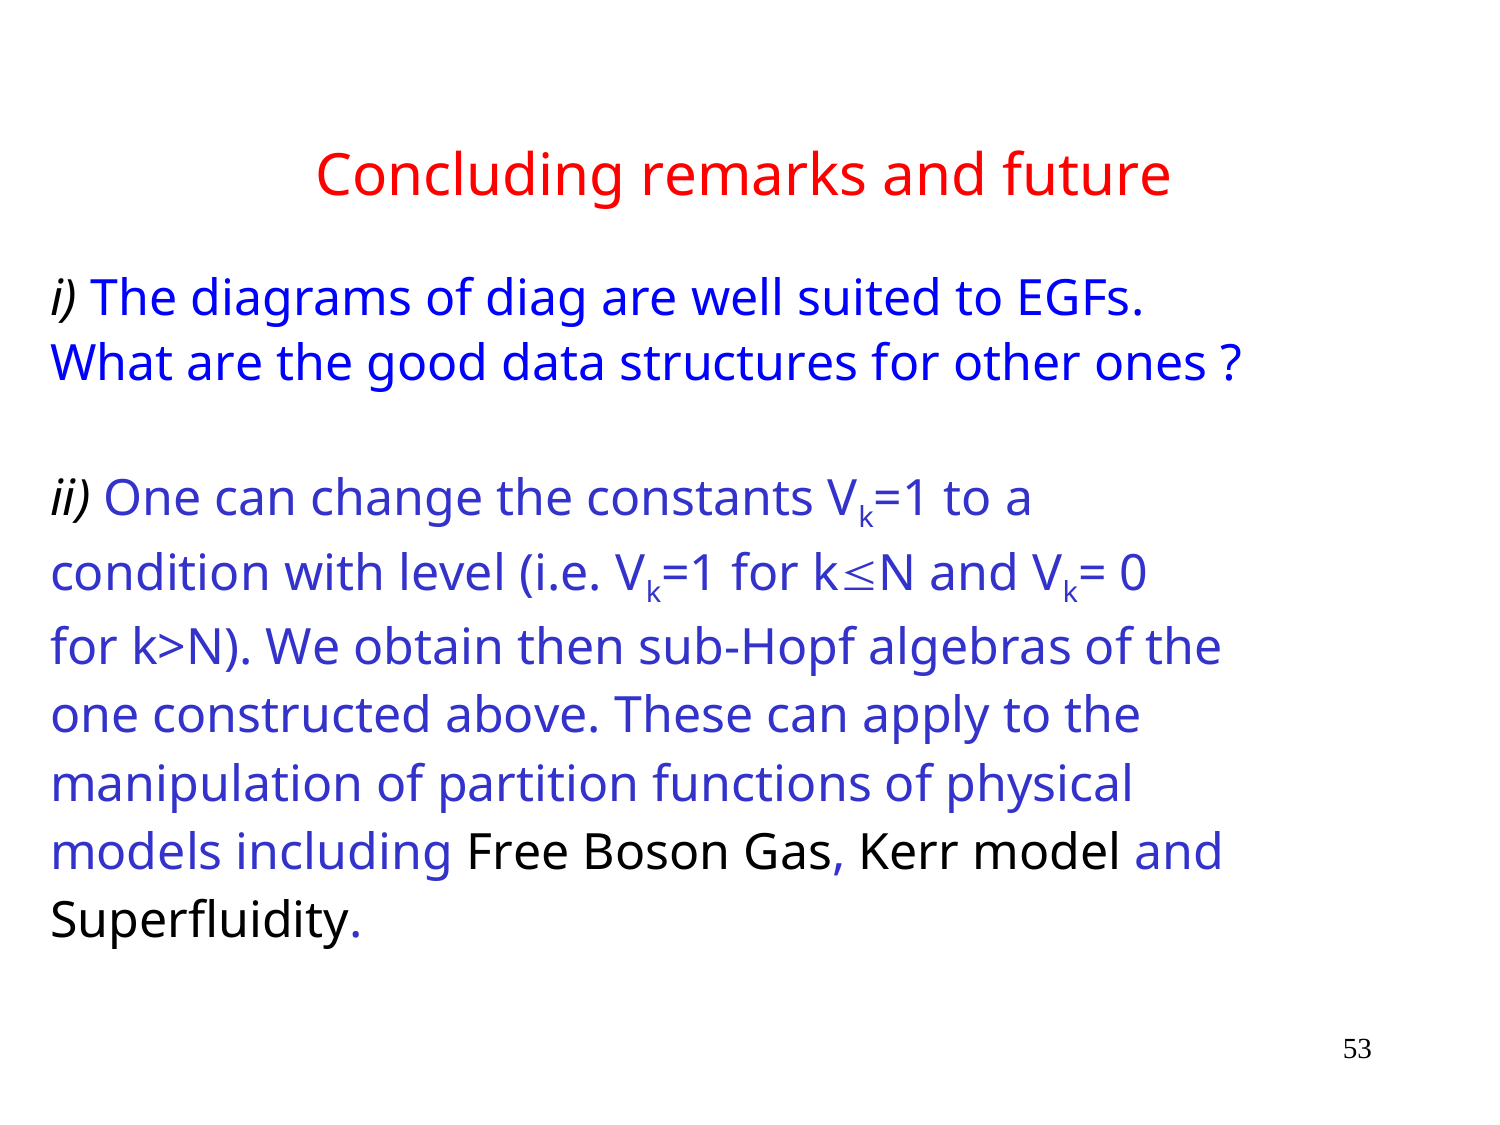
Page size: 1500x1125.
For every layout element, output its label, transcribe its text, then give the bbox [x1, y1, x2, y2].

text_box Concluding remarks and future i) The diagrams of diag are well suited to EGFs. What are the good data structures for other ones ? ii) One can change the constants Vk=1 to a condition with level (i.e. Vk=1 for kN and Vk= 0 for k>N). We obtain then sub-Hopf algebras of the one constructed above. These can apply to the manipulation of partition functions of physical models including Free Boson Gas, Kerr model and Superfluidity. [50, 125, 1453, 1029]
